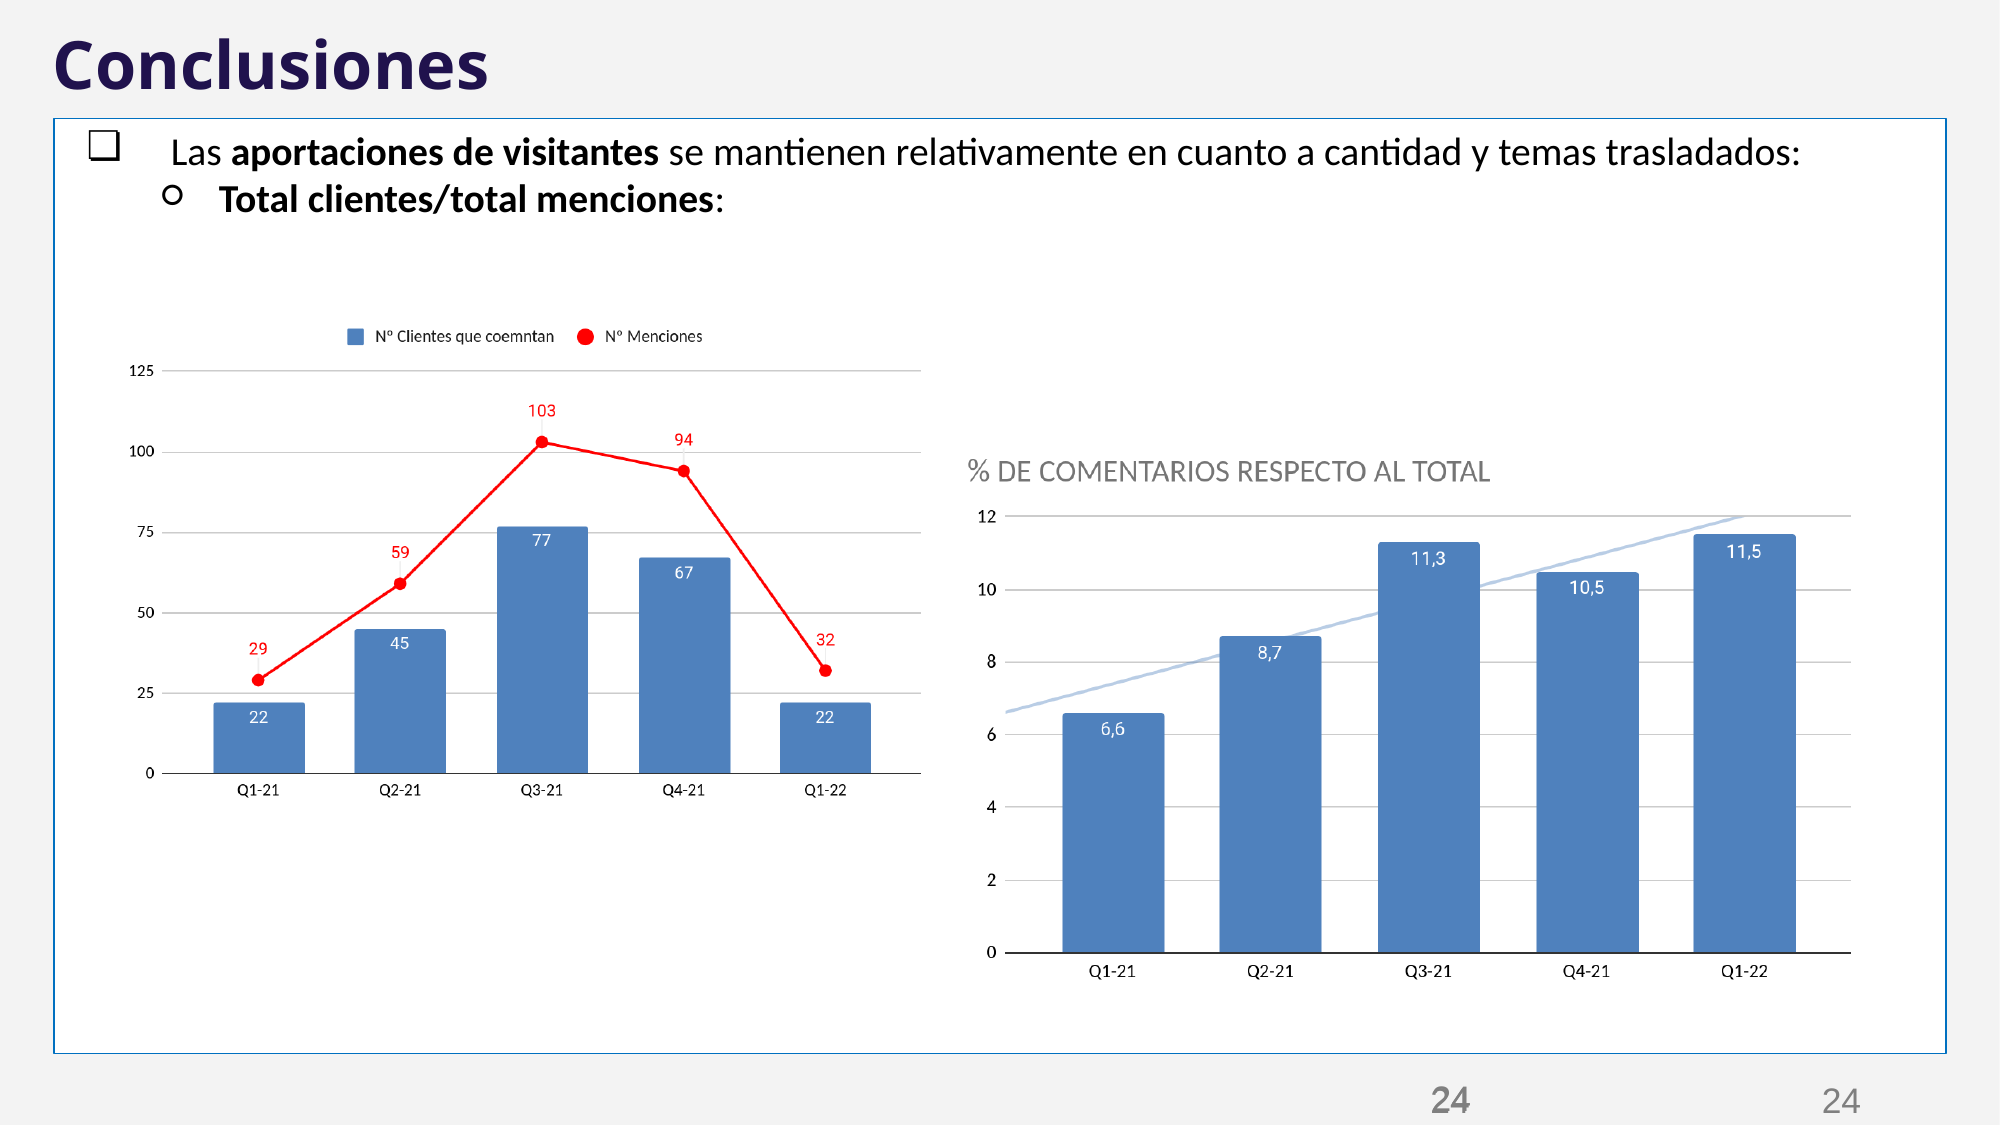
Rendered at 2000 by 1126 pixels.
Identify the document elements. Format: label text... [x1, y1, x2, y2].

text_box <number> [1412, 1069, 1880, 1126]
text_box Las aportaciones de visitantes se mantienen relativamente en cuanto a cantidad y temas trasladados: Total clientes/total menciones: [53, 118, 1947, 1054]
text_box Conclusiones [52, 0, 1945, 126]
picture [102, 302, 1880, 1009]
